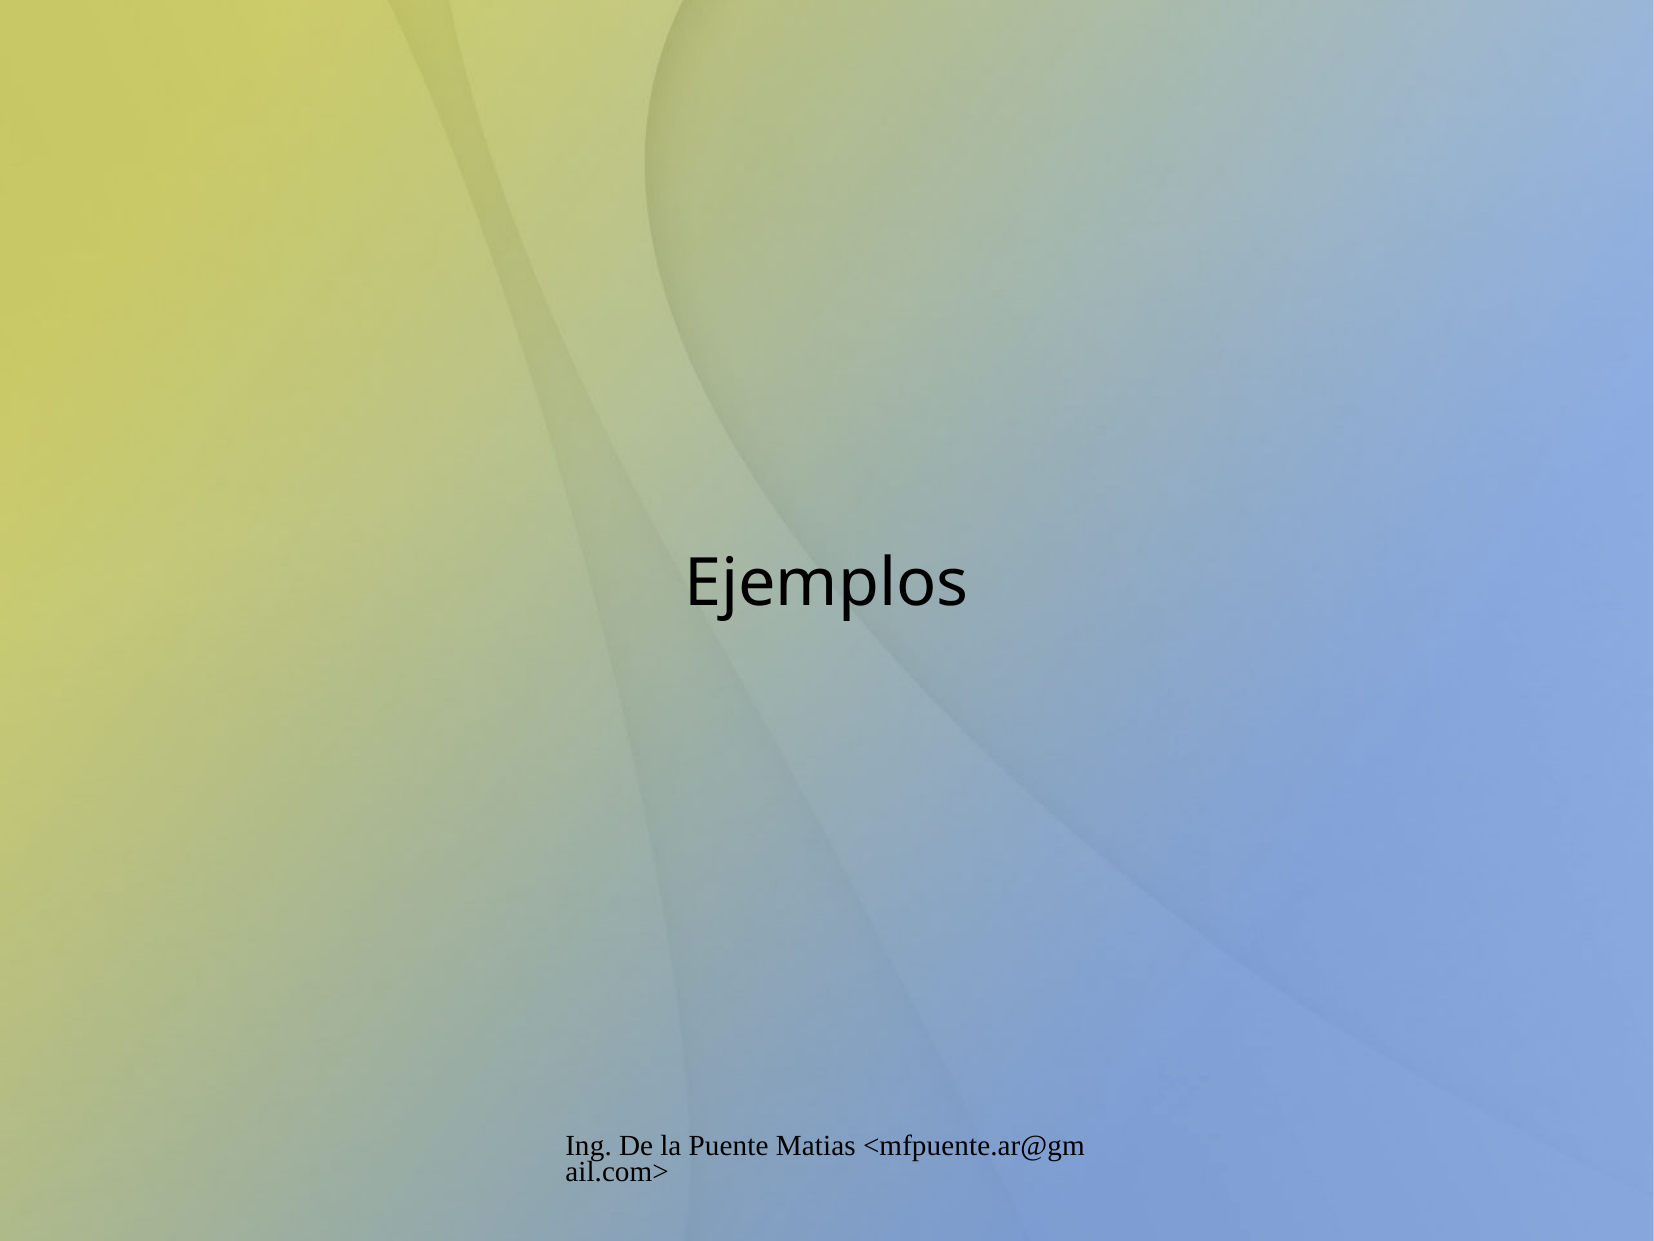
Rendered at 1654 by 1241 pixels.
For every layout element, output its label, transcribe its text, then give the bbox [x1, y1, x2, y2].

subtitle Ejemplos [82, 49, 1571, 1109]
picture [0, 0, 1654, 1241]
